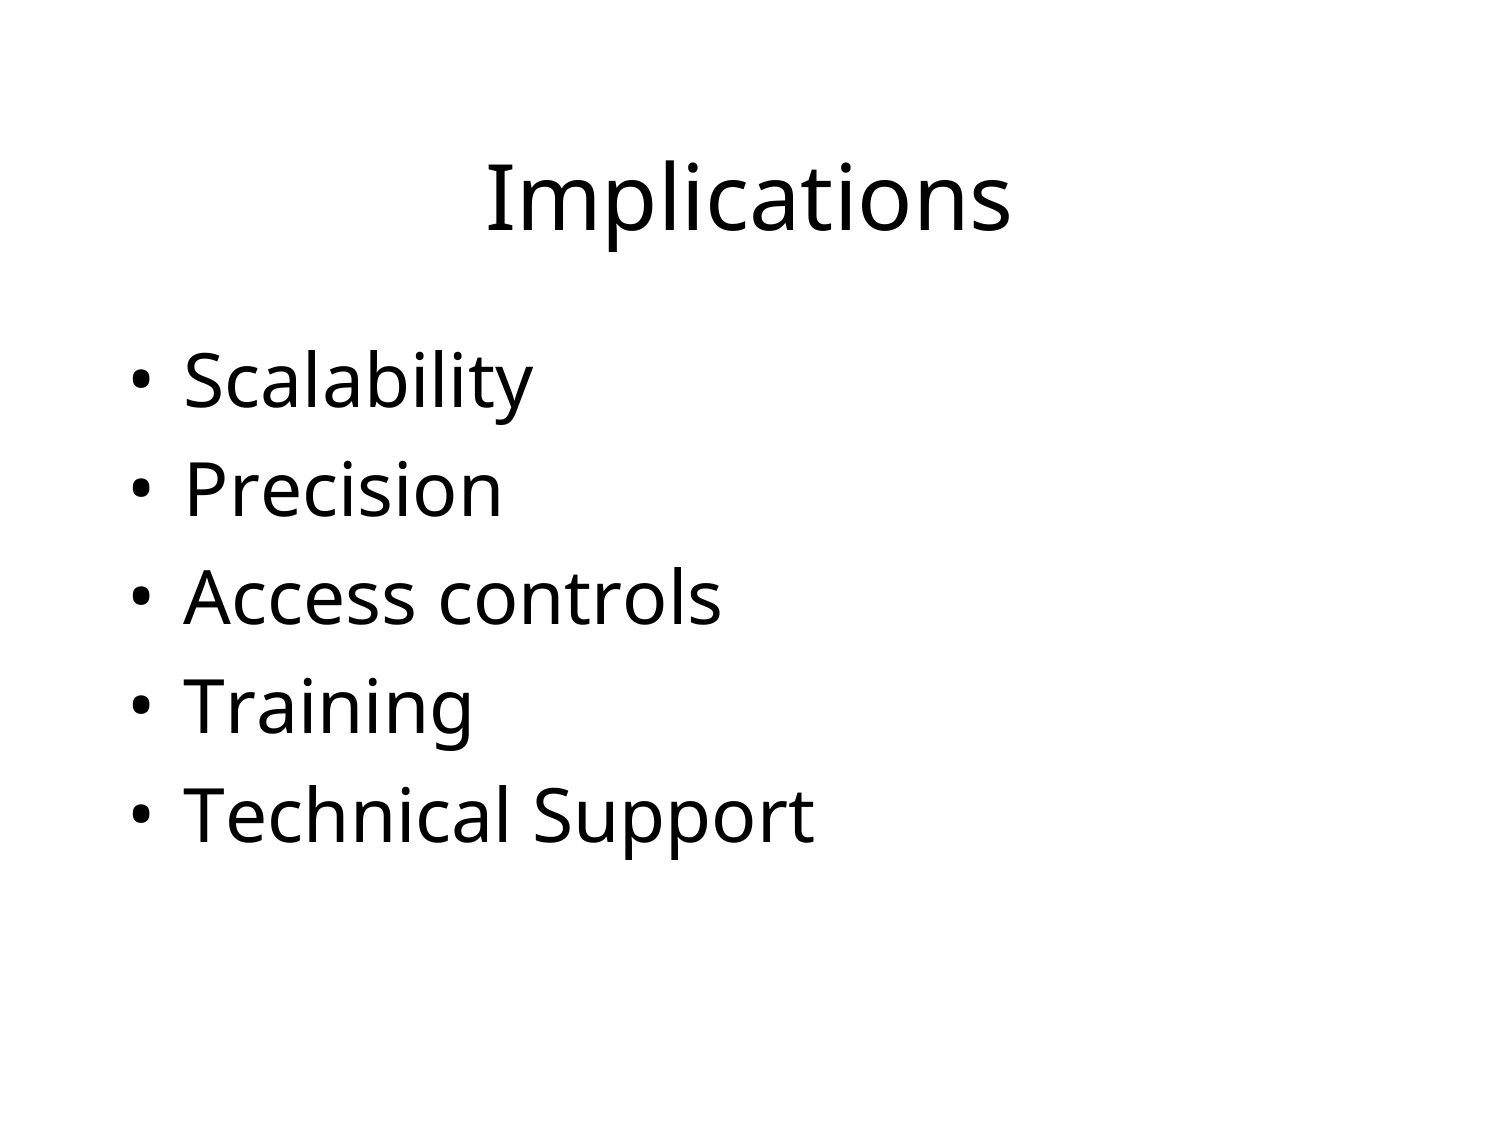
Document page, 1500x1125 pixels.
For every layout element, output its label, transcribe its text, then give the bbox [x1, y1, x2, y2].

title Implications [112, 99, 1388, 288]
list Scalability Precision Access controls Training Technical Support [112, 324, 1388, 1001]
